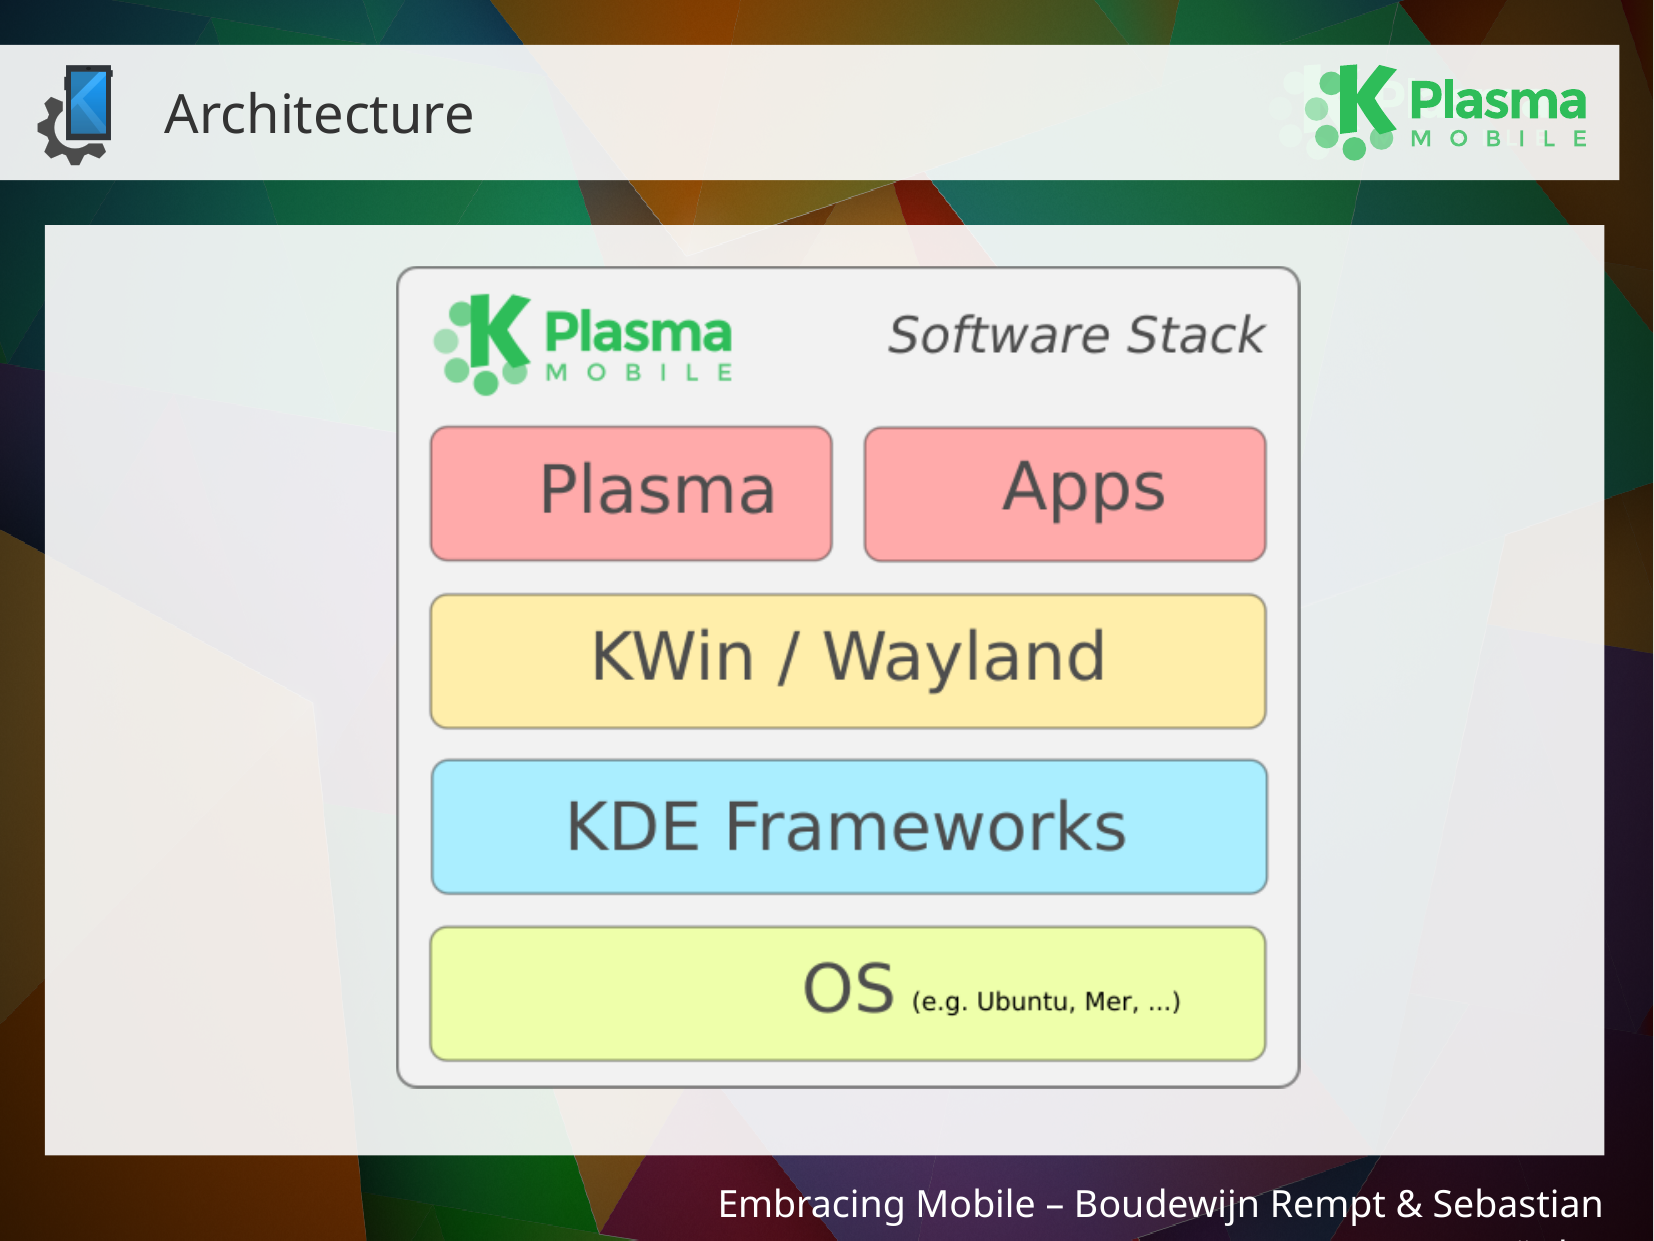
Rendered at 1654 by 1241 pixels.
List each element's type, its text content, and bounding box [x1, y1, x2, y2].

picture [1305, 63, 1587, 162]
text_box [0, 44, 1620, 181]
picture [0, 0, 1654, 1241]
text_box Architecture [149, 59, 1605, 166]
text_box <insert diagram> [44, 225, 1605, 1156]
